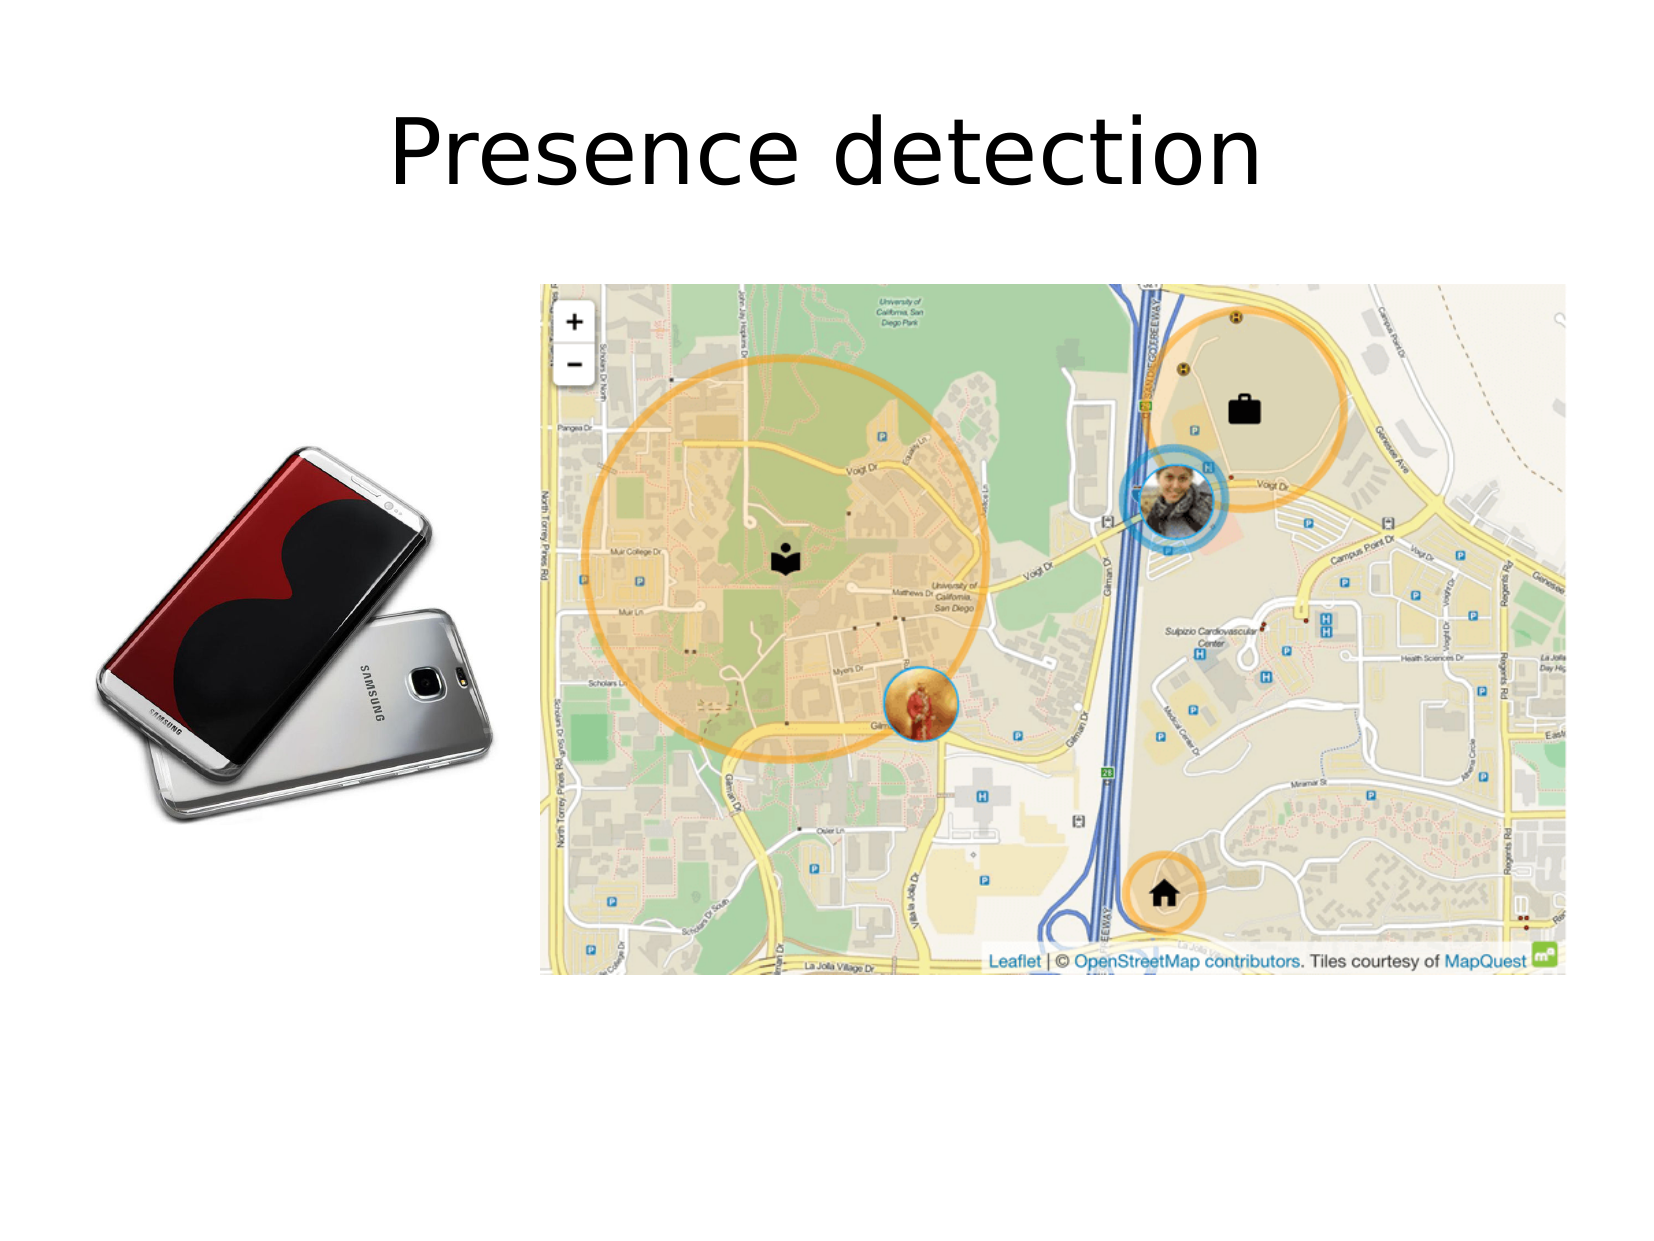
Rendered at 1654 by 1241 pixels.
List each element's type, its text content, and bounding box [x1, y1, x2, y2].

picture [45, 284, 1567, 976]
title Presence detection [82, 49, 1571, 257]
